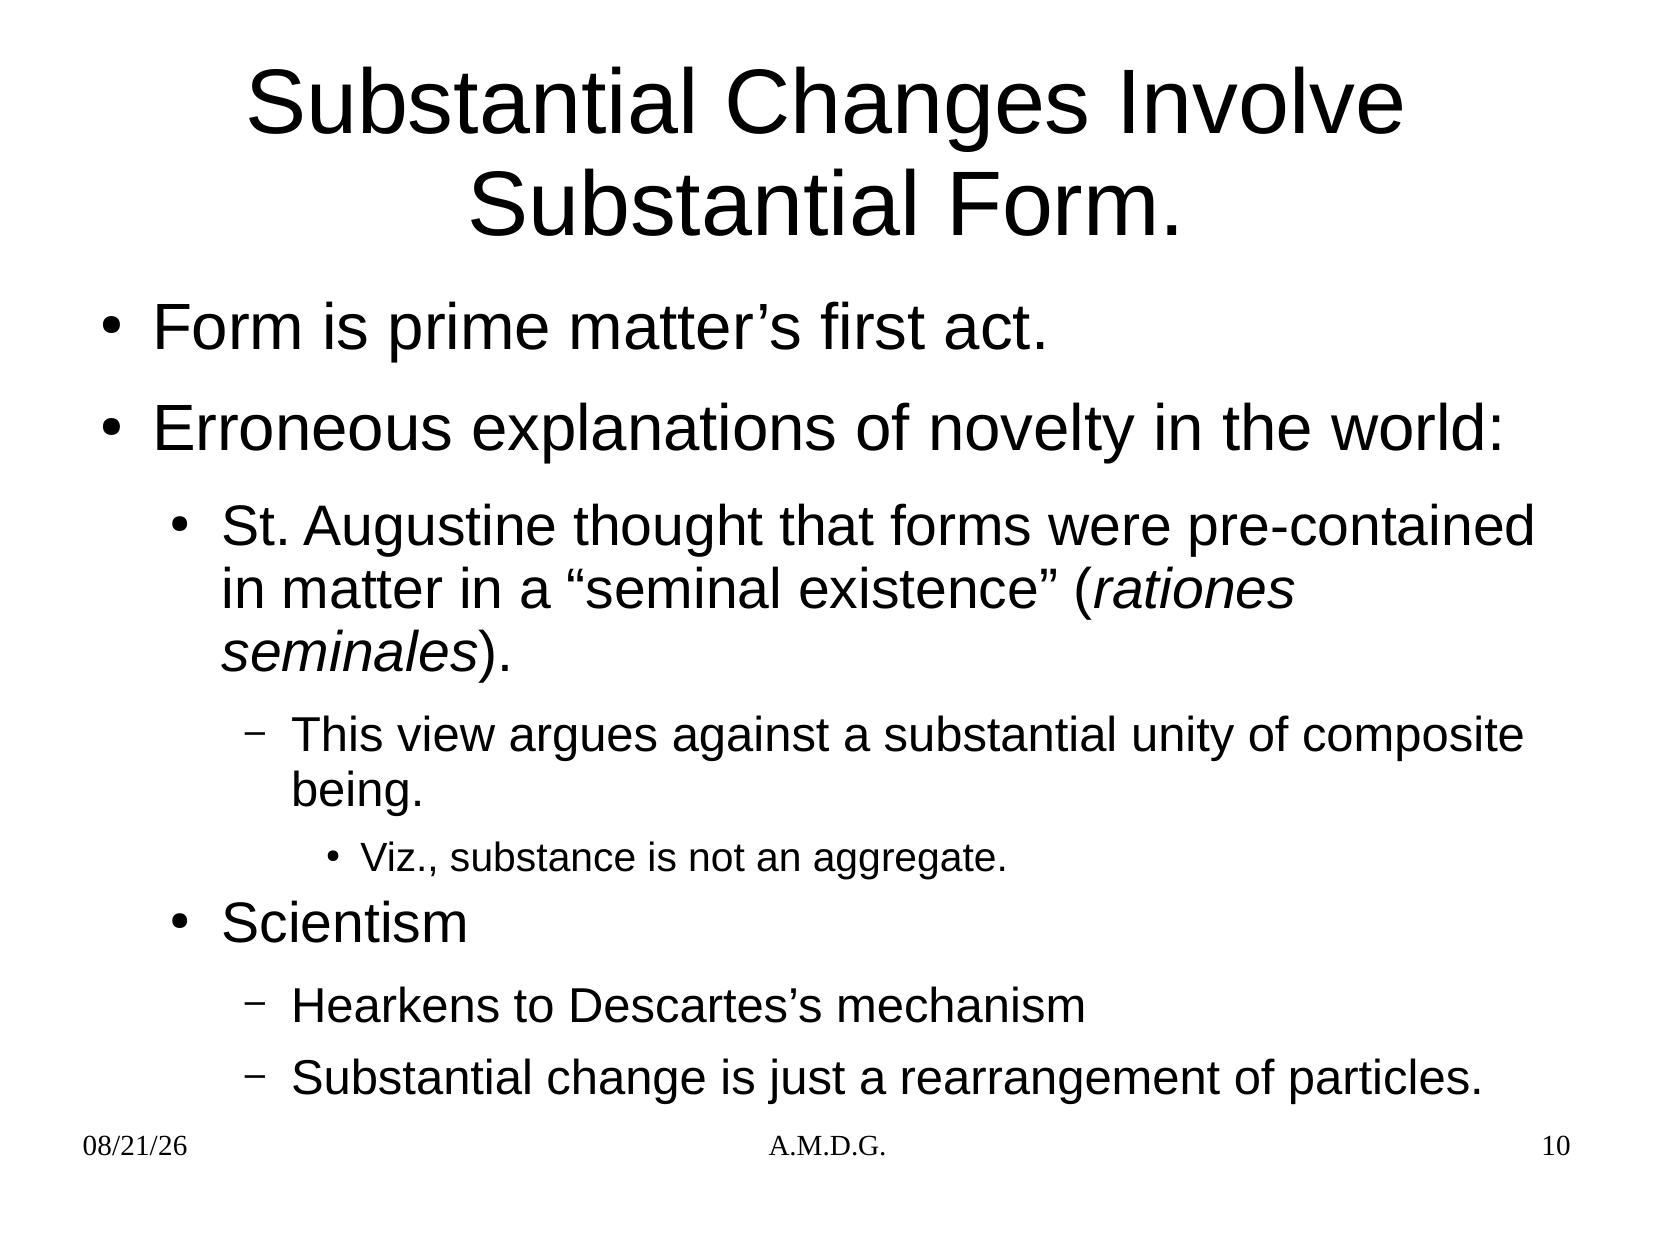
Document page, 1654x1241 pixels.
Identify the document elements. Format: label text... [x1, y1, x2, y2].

title Substantial Changes Involve Substantial Form. [82, 49, 1571, 257]
list Form is prime matter’s first act. Erroneous explanations of novelty in the world: St. Augustine thought that forms were pre-contained in matter in a “seminal existence” (rationes seminales). This view argues against a substantial unity of composite being. Viz., substance is not an aggregate. Scientism Hearkens to Descartes’s mechanism Substantial change is just a rearrangement of particles. [82, 290, 1571, 1109]
